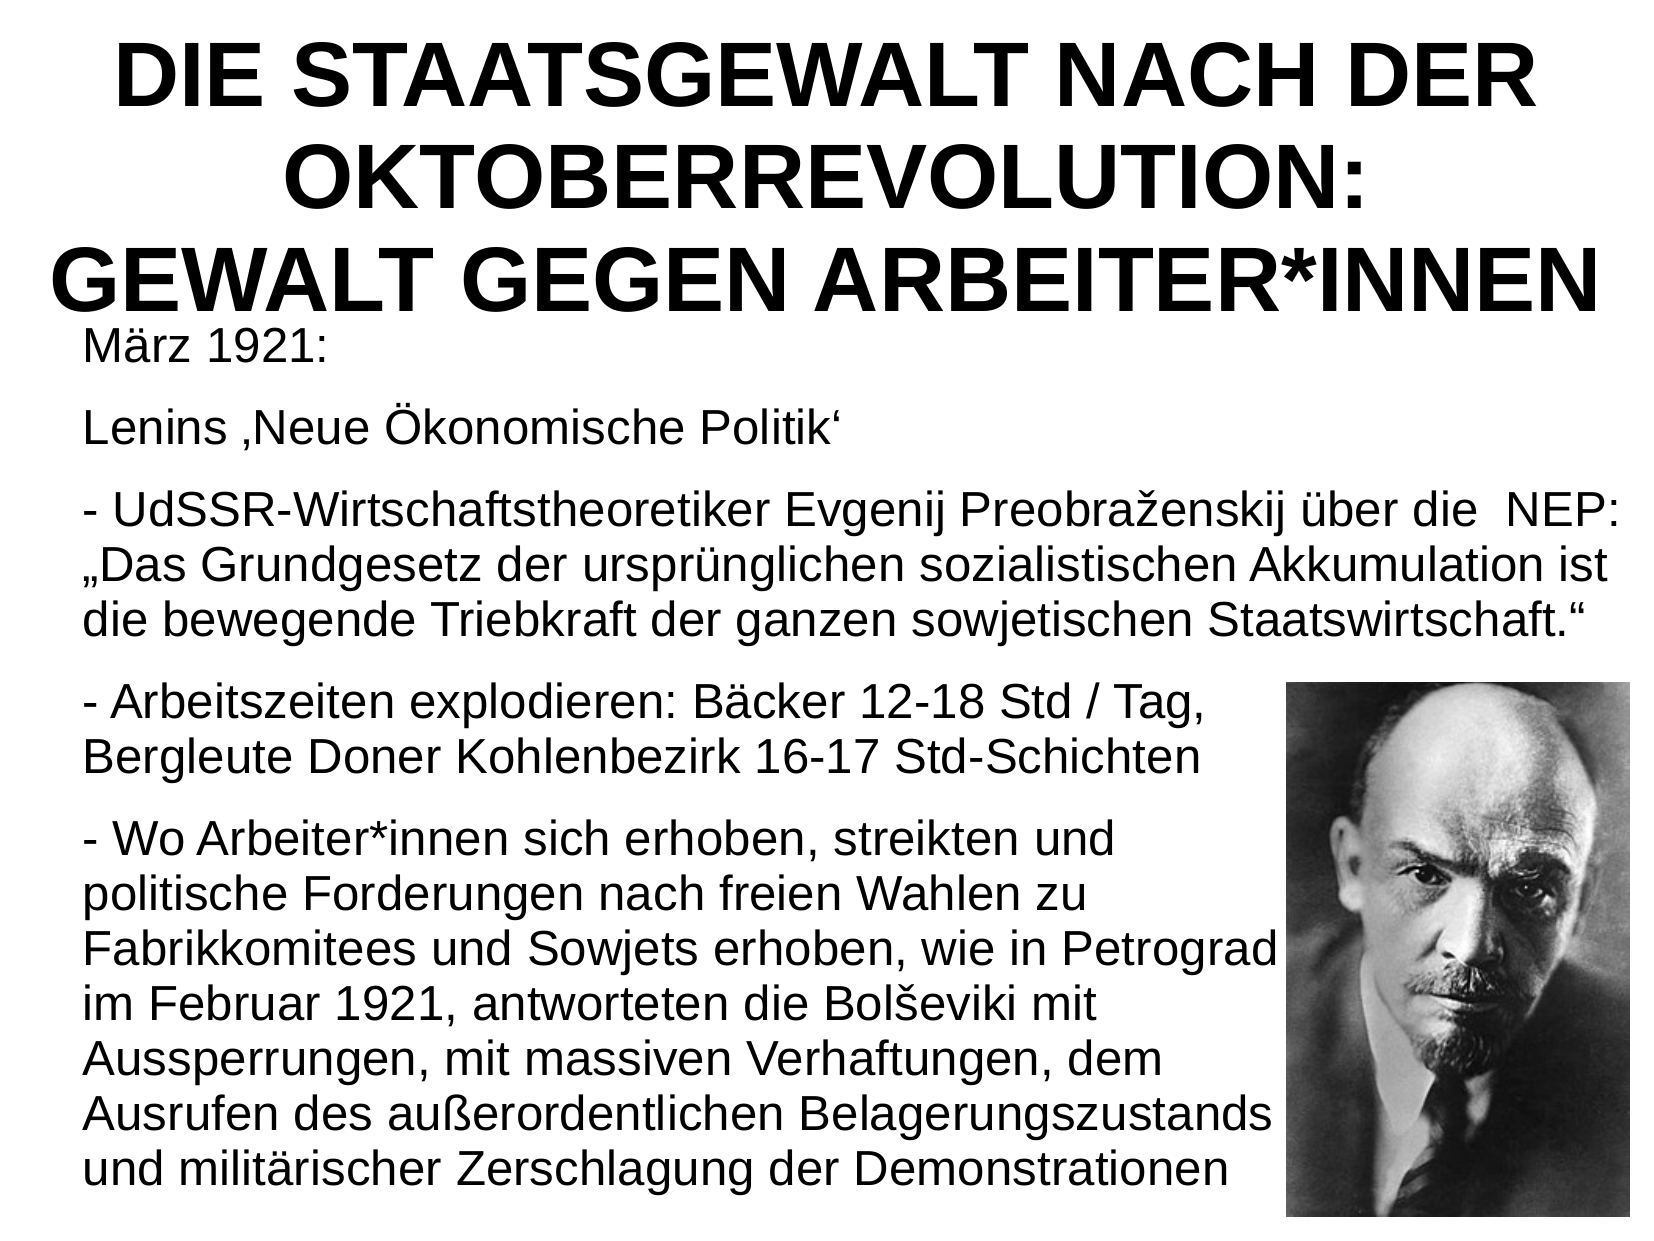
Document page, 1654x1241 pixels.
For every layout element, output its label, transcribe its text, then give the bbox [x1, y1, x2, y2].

list März 1921: Lenins ‚Neue Ökonomische Politik‘ - UdSSR-Wirtschaftstheoretiker Evgenij Preobraženskij über die NEP: „Das Grundgesetz der ursprünglichen sozialistischen Akkumulation ist die bewegende Triebkraft der ganzen sowjetischen Staatswirtschaft.“ - Arbeitszeiten explodieren: Bäcker 12-18 Std / Tag, Bergleute Doner Kohlenbezirk 16-17 Std-Schichten - Wo Arbeiter*innen sich erhoben, streikten und politische Forderungen nach freien Wahlen zu Fabrikkomitees und Sowjets erhoben, wie in Petrograd im Februar 1921, antworteten die Bolševiki mit Aussperrungen, mit massiven Verhaftungen, dem Ausrufen des außerordentlichen Belagerungszustands und militärischer Zerschlagung der Demonstrationen [82, 236, 1630, 1241]
title DIE STAATSGEWALT NACH DER OKTOBERREVOLUTION: GEWALT GEGEN ARBEITER*INNEN [35, 0, 1619, 383]
picture [1286, 682, 1630, 1217]
